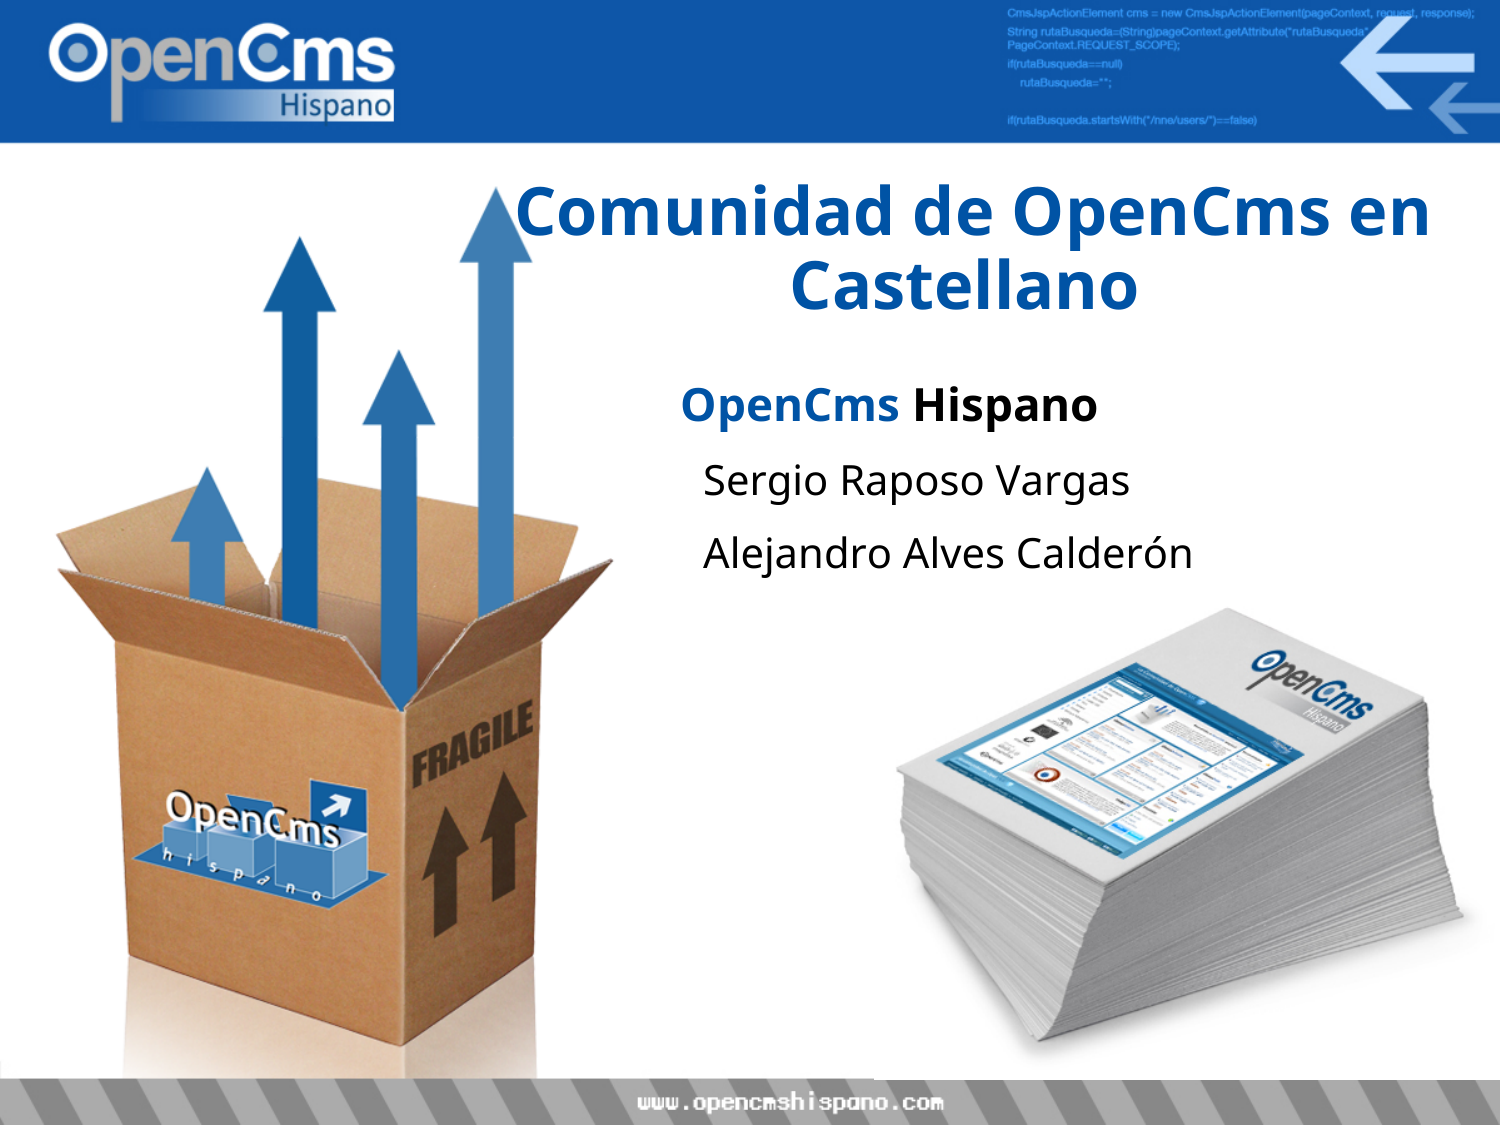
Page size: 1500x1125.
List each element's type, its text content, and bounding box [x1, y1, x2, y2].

picture [0, 0, 1500, 1125]
text_box Comunidad de OpenCms en Castellano [499, 163, 1447, 338]
text_box OpenCms Hispano Sergio Raposo Vargas Alejandro Alves Calderón [654, 372, 1281, 586]
